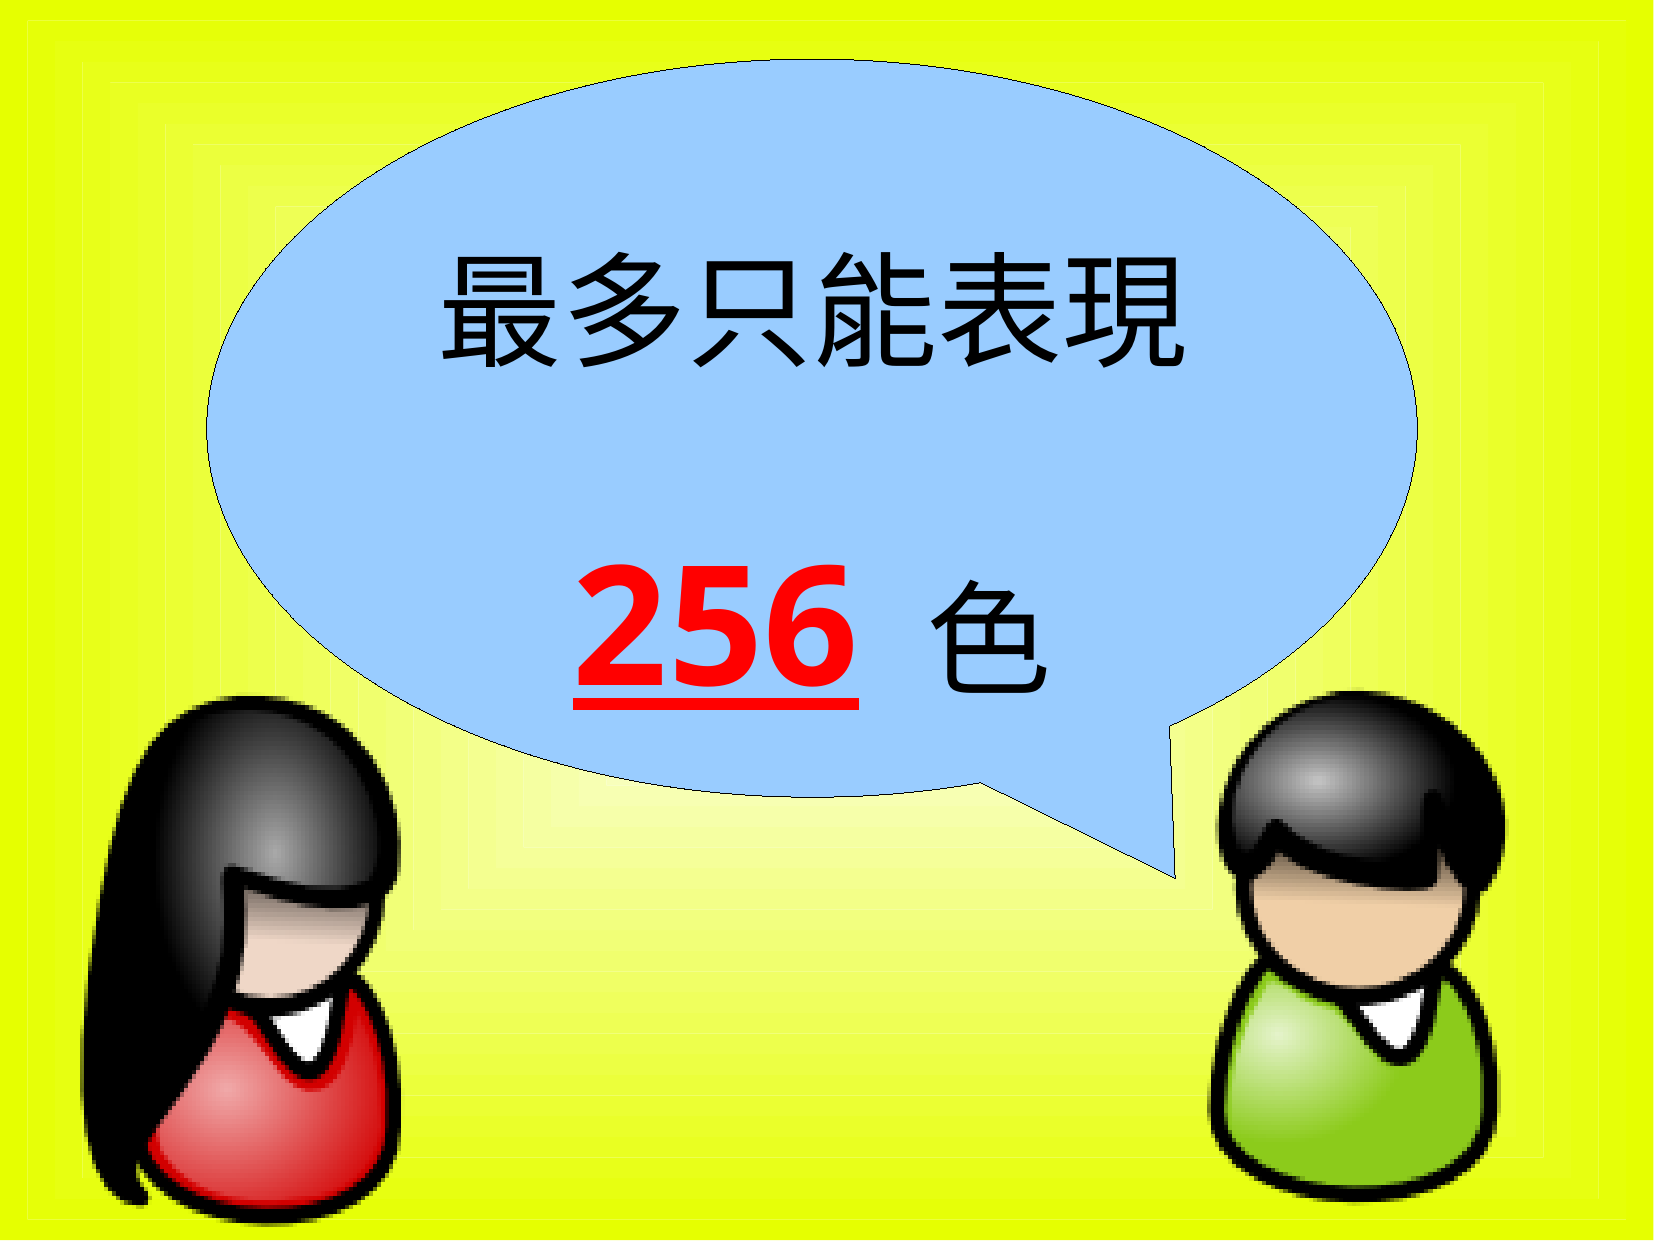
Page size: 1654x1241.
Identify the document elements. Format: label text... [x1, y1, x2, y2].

text_box 最多只能表現 256 色 [206, 59, 1418, 879]
picture [1092, 679, 1625, 1211]
picture [0, 679, 502, 1241]
